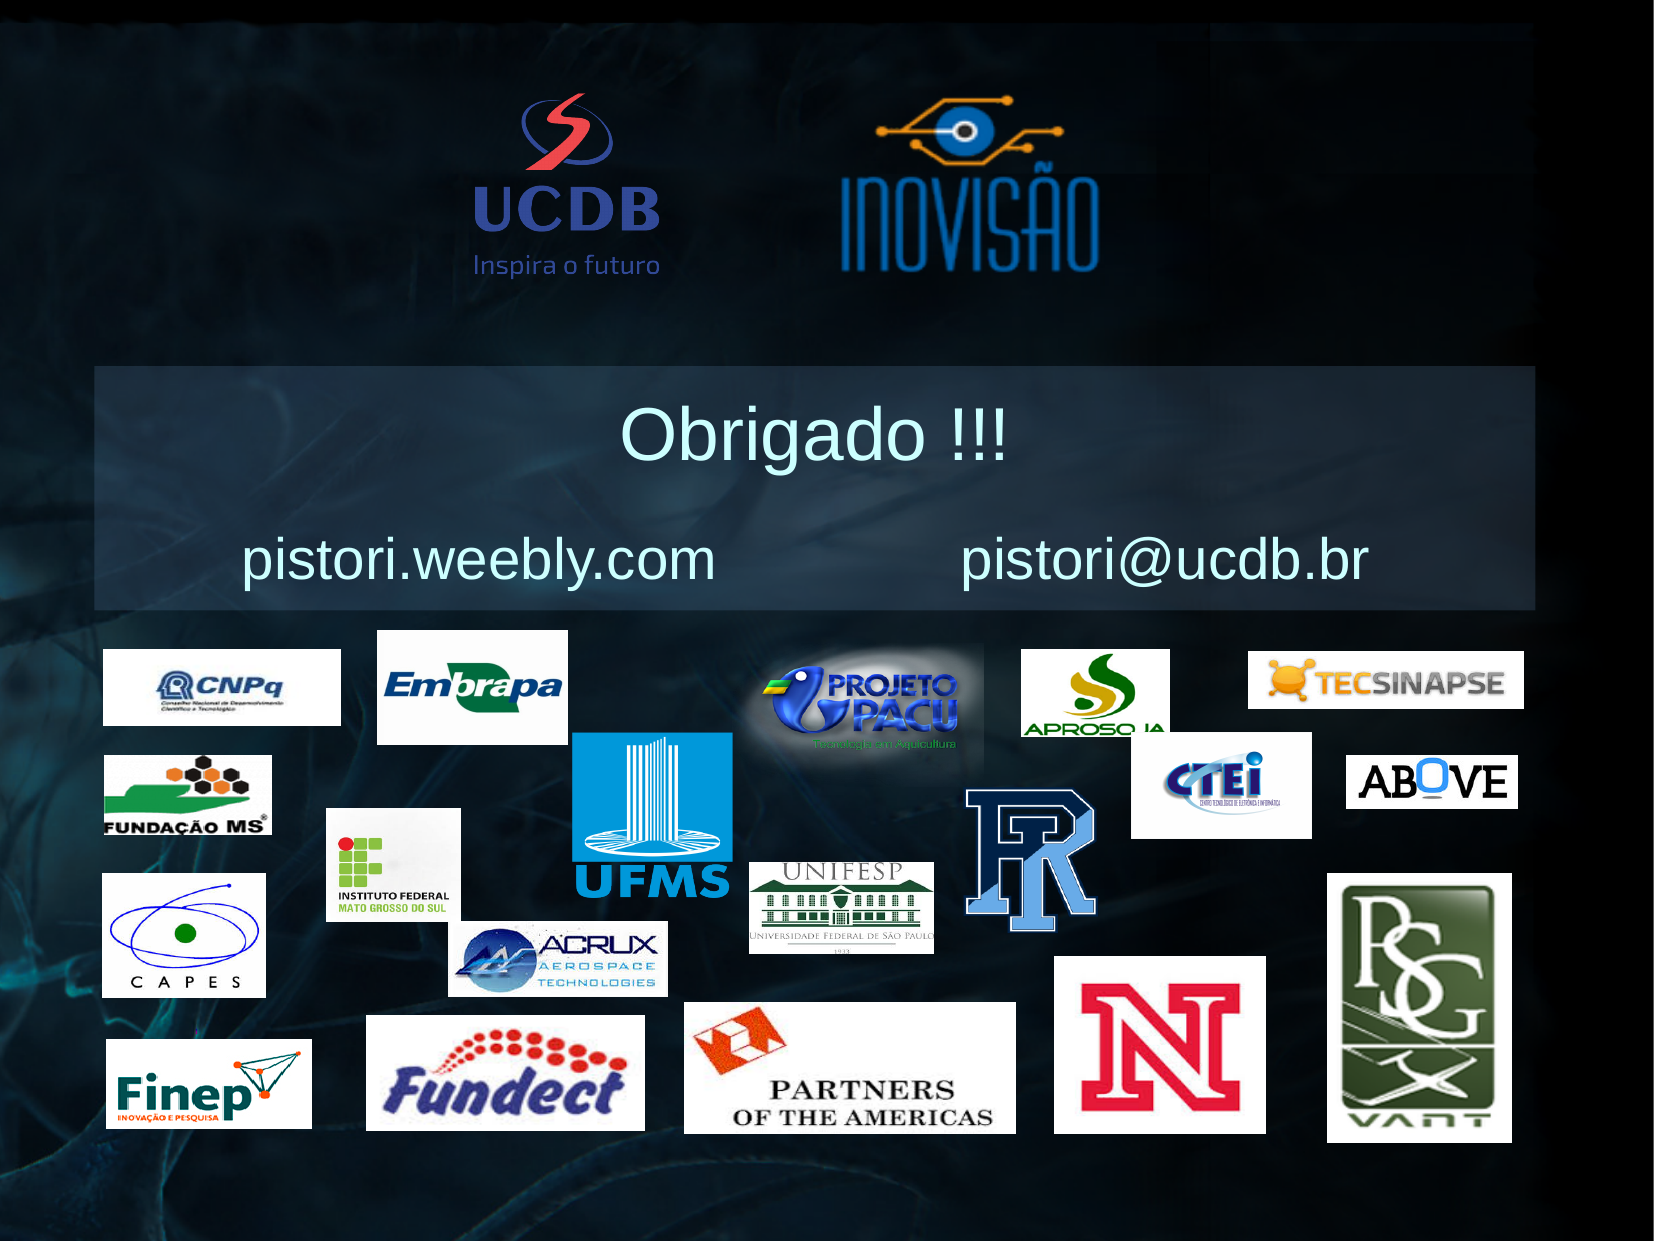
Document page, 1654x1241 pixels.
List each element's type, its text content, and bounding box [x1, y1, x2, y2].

text_box Obrigado !!! pistori.weebly.com pistori@ucdb.br [94, 366, 1536, 611]
picture [0, 0, 1654, 1241]
